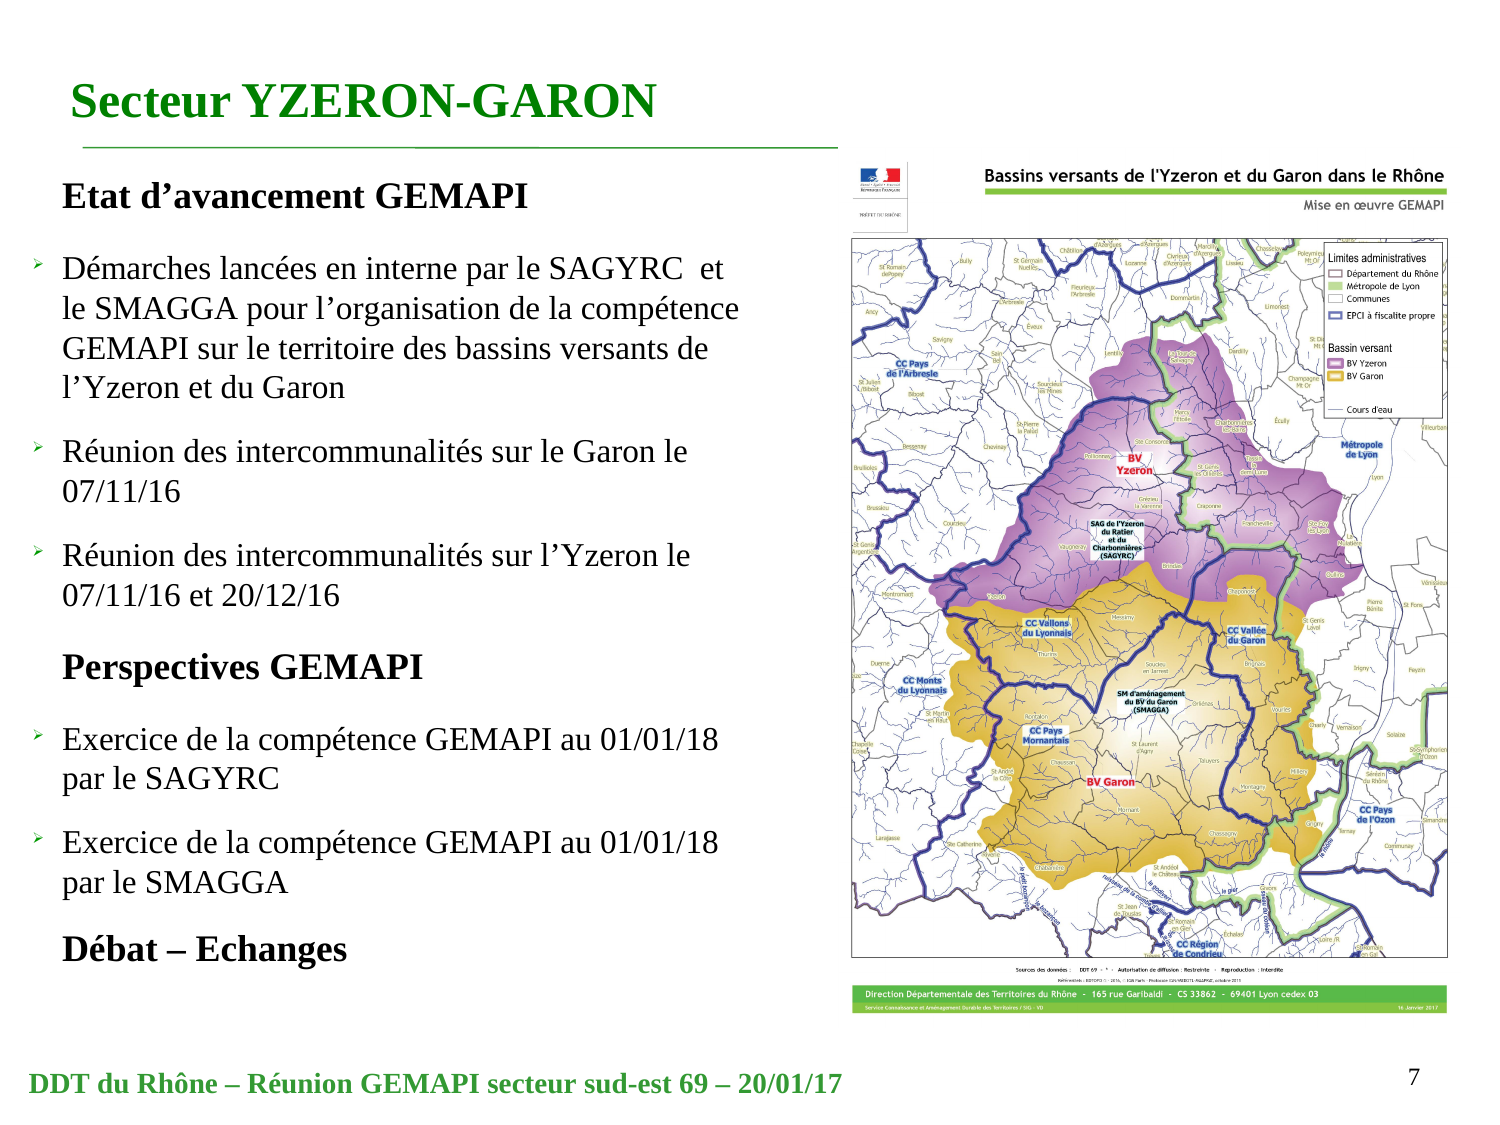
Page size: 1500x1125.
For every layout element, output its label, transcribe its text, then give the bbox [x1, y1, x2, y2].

picture [838, 147, 1461, 1028]
text_box Etat d’avancement GEMAPI Démarches lancées en interne par le SAGYRC et le SMAGGA pour l’organisation de la compétence GEMAPI sur le territoire des bassins versants de l’Yzeron et du Garon Réunion des intercommunalités sur le Garon le 07/11/16 Réunion des intercommunalités sur l’Yzeron le 07/11/16 et 20/12/16 Perspectives GEMAPI Exercice de la compétence GEMAPI au 01/01/18 par le SAGYRC Exercice de la compétence GEMAPI au 01/01/18 par le SMAGGA Débat – Echanges [17, 164, 768, 1040]
title Secteur YZERON-GARON [70, 24, 1465, 178]
